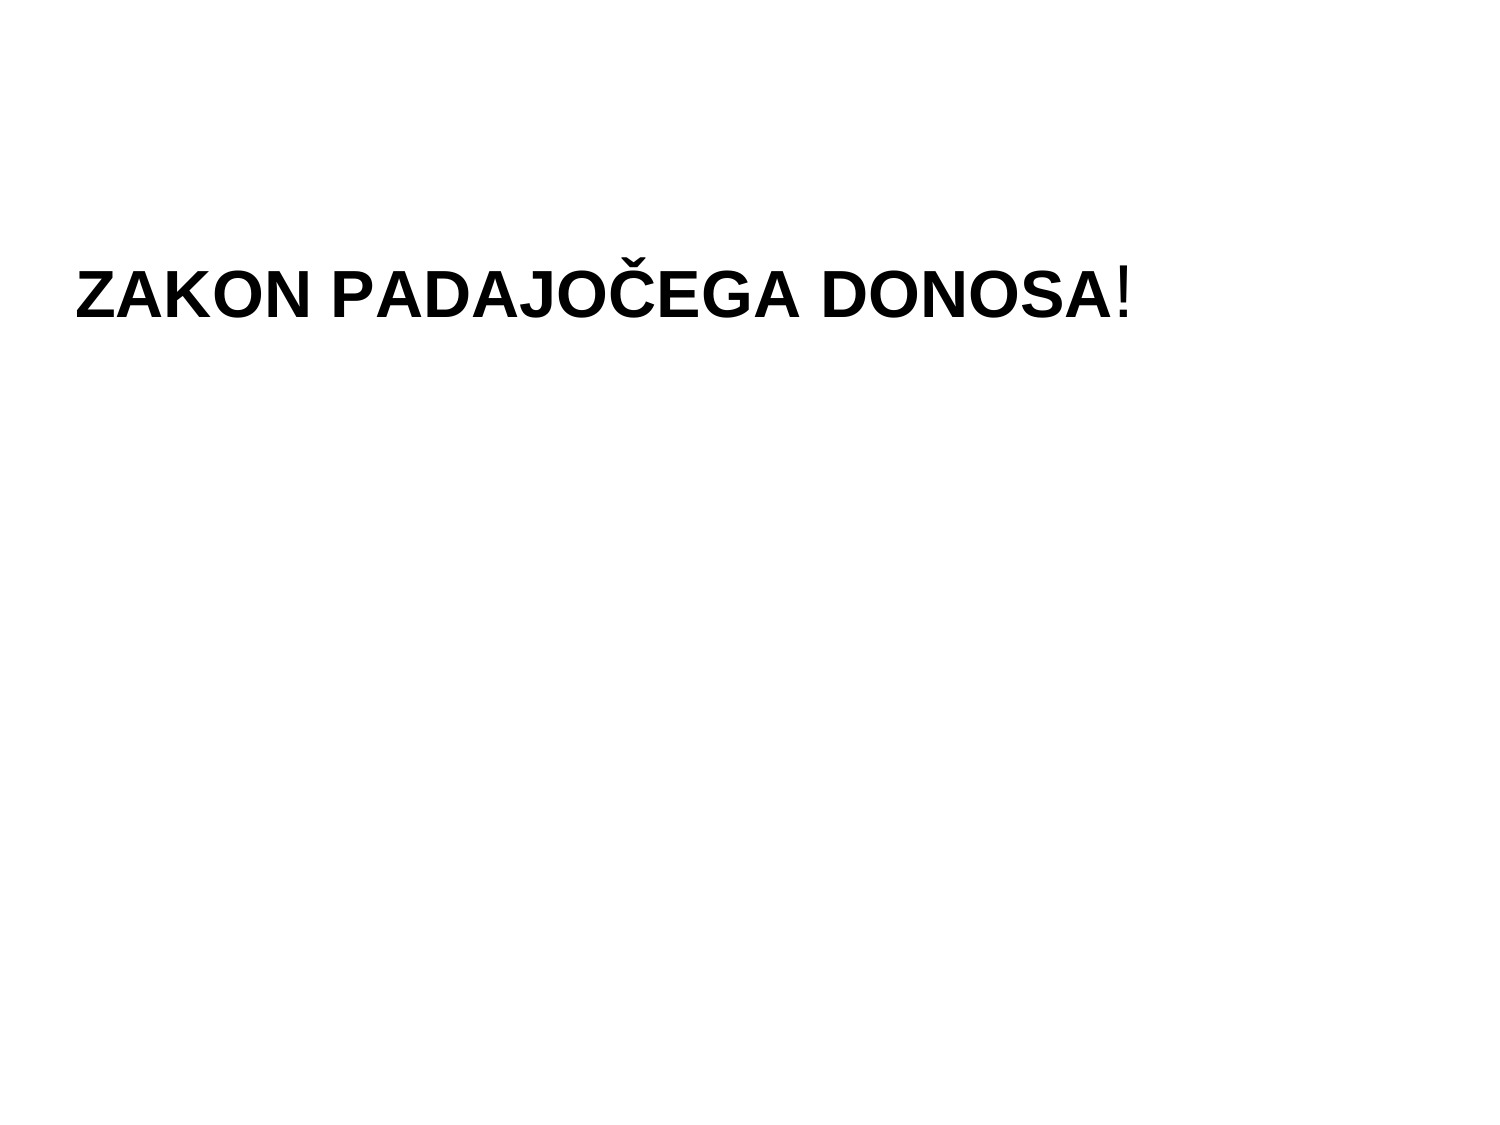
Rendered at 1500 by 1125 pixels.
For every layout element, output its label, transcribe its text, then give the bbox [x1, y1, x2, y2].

list ZAKON PADAJOČEGA DONOSA! [74, 262, 1426, 991]
